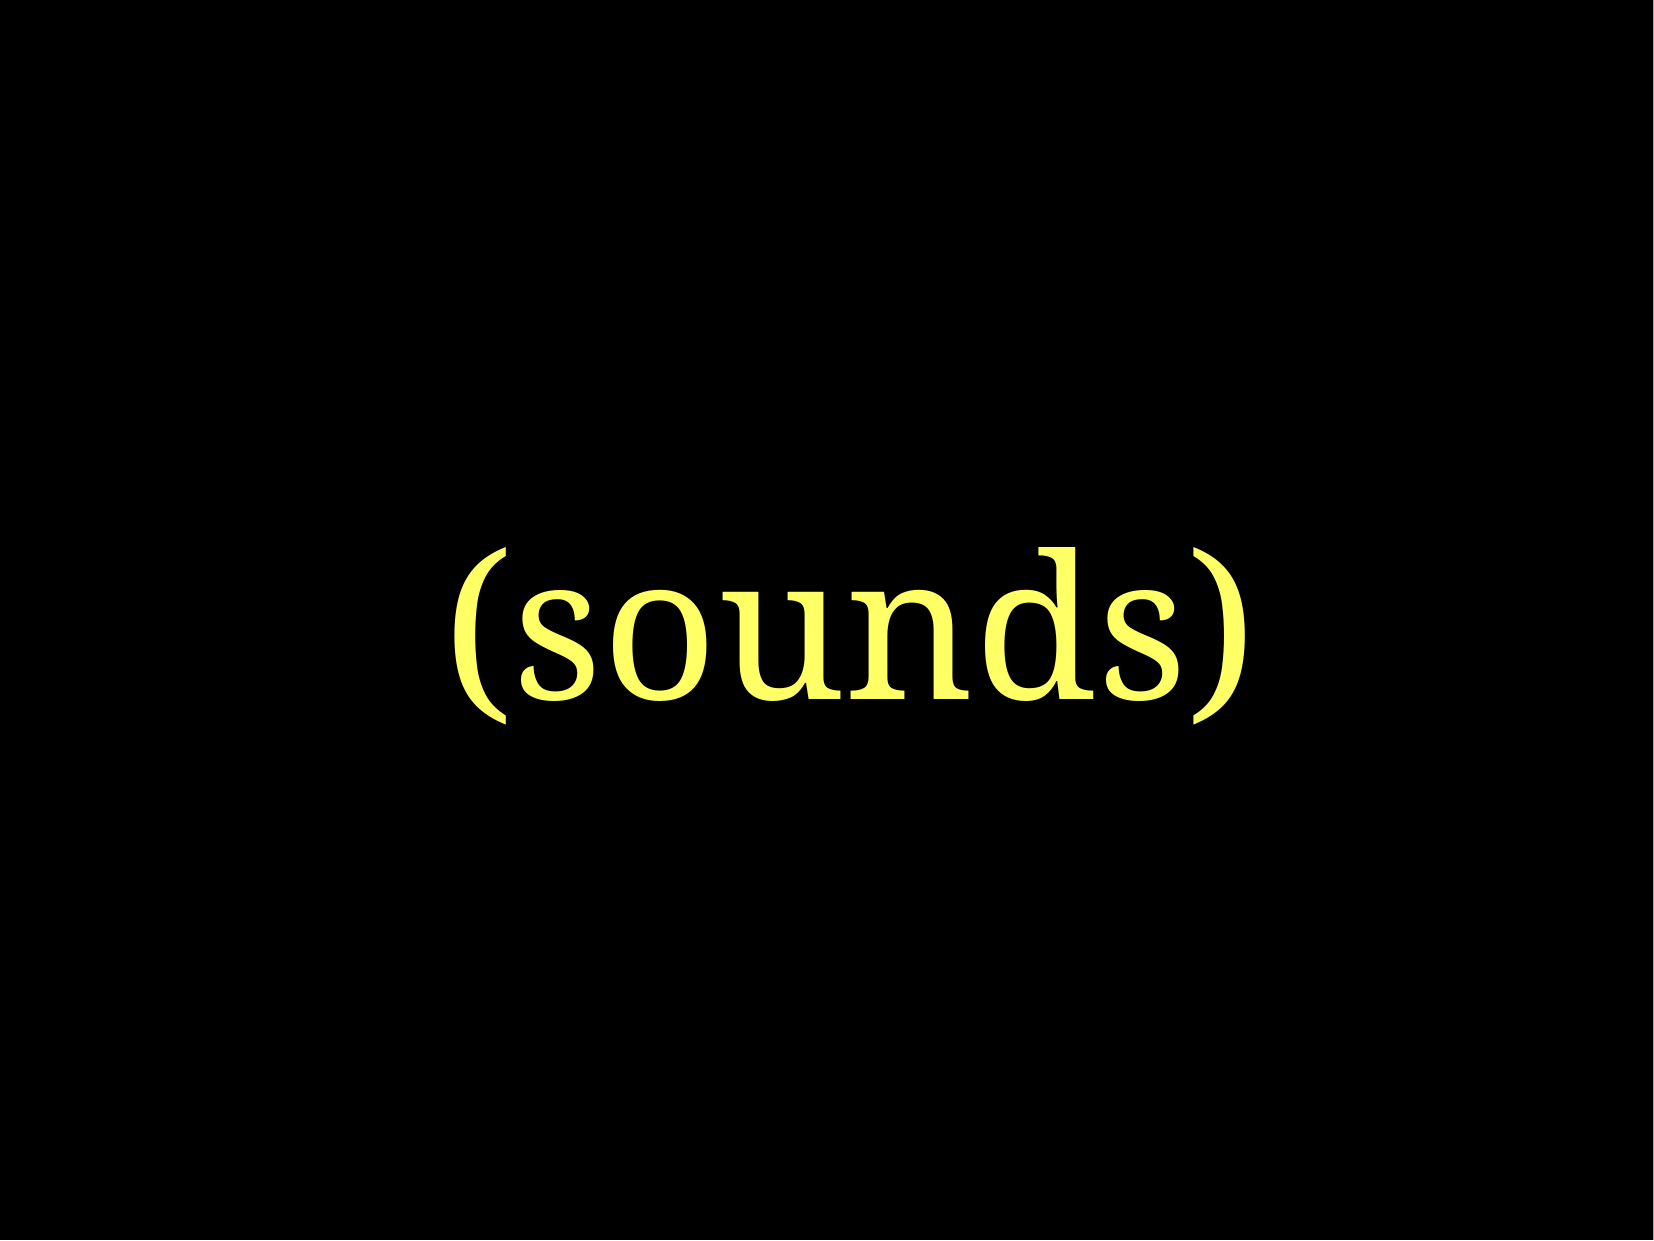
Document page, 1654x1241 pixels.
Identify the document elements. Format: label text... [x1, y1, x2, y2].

subtitle (sounds) [37, 451, 1628, 794]
